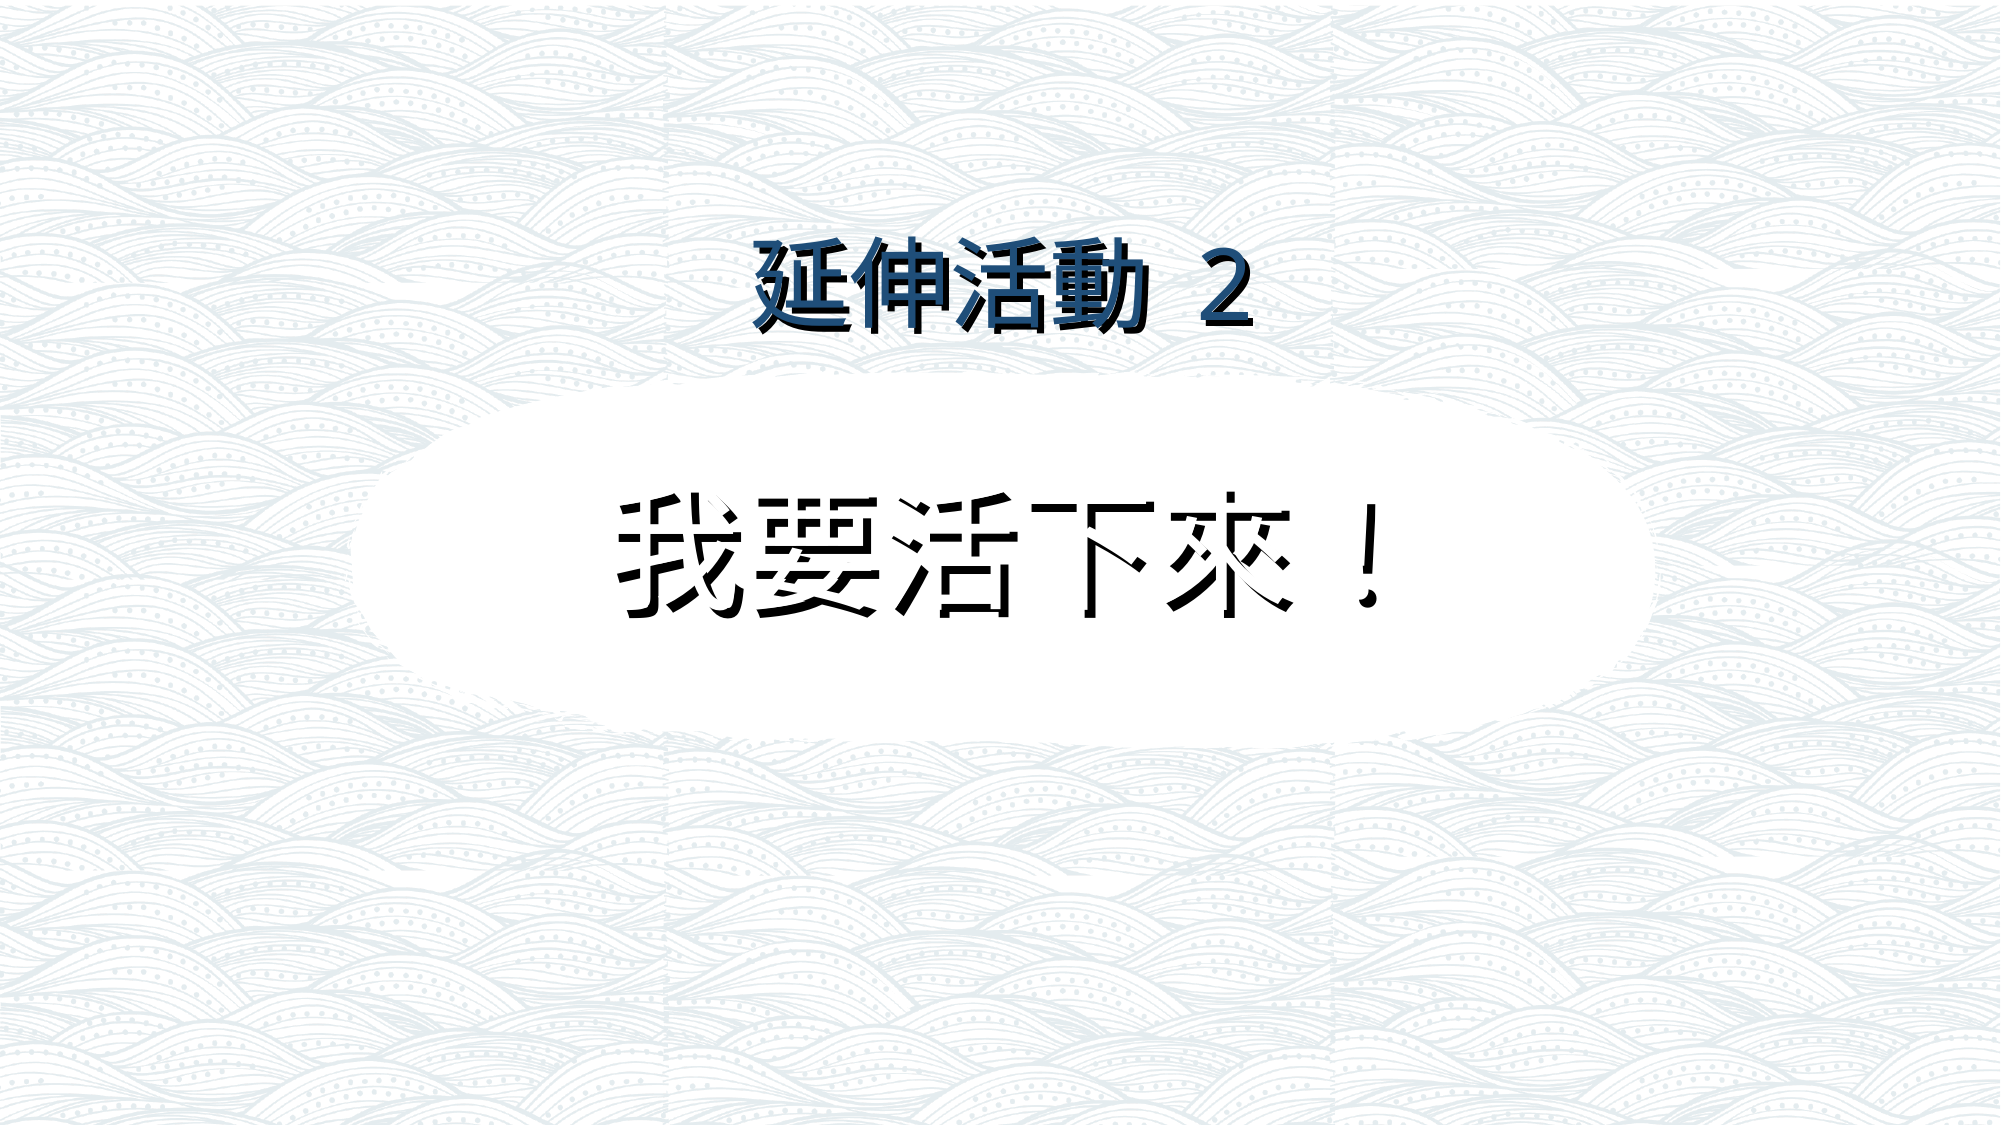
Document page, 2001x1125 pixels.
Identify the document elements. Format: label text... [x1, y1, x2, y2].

picture [342, 370, 1661, 748]
text_box 我要活下來！ [487, 442, 1546, 637]
text_box 延伸活動 2 [574, 168, 1430, 350]
